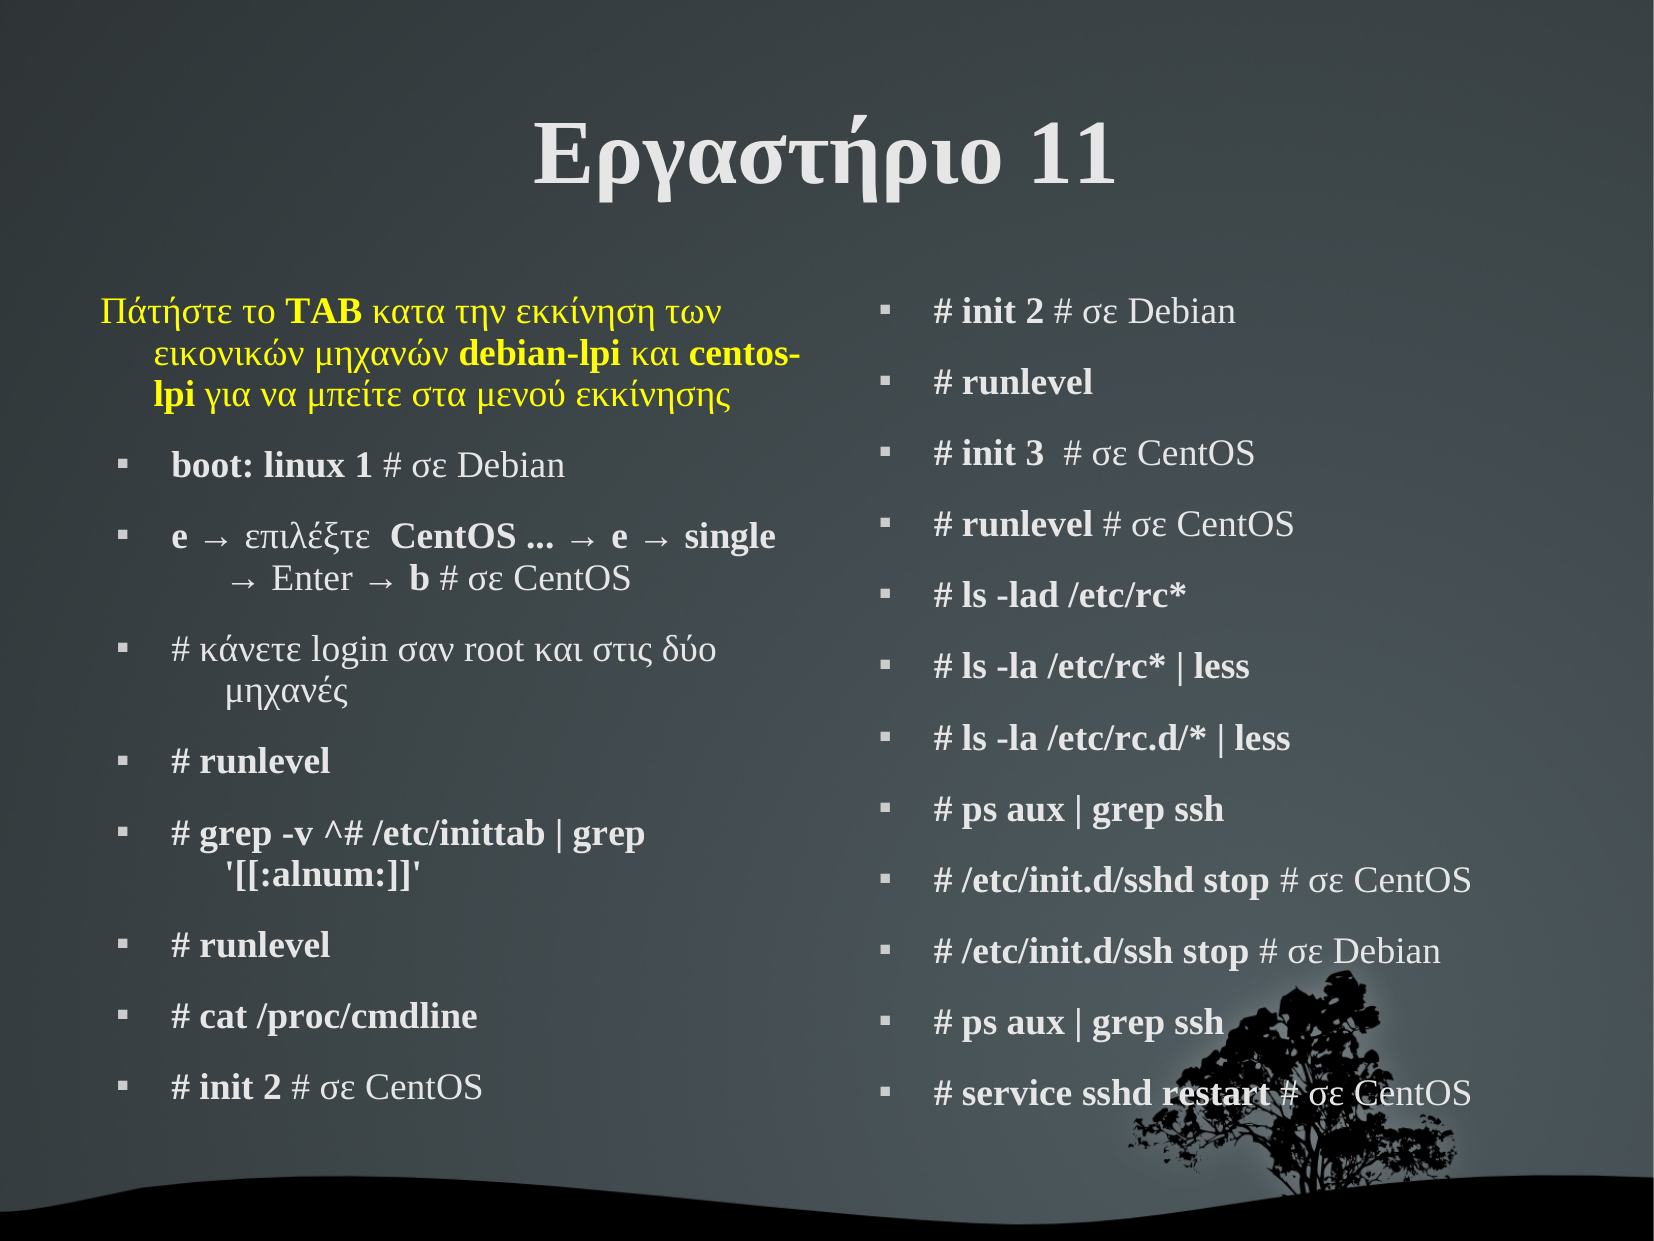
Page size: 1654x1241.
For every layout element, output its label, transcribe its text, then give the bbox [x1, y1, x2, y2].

title Εργαστήριο 11 [82, 49, 1571, 257]
list # init 2 # σε Debian # runlevel # init 3 # σε CentOS # runlevel # σε CentOS # ls -lad /etc/rc* # ls -la /etc/rc* | less # ls -la /etc/rc.d/* | less # ps aux | grep ssh # /etc/init.d/sshd stop # σε CentOS # /etc/init.d/ssh stop # σε Debian # ps aux | grep ssh # service sshd restart # σε CentOS [845, 290, 1572, 1204]
list Πάτήστε το ΤΑΒ κατα την εκκίνηση των εικονικών μηχανών debian-lpi και centos-lpi για να μπείτε στα μενού εκκίνησης boot: linux 1 # σε Debian e → επιλέξτε CentOS ... → e → single → Enter → b # σε CentOS # κάνετε login σαν root και στις δύο μηχανές # runlevel # grep -v ^# /etc/inittab | grep '[[:alnum:]]' # runlevel # cat /proc/cmdline # init 2 # σε CentOS [82, 290, 809, 1206]
picture [0, 0, 1654, 1241]
